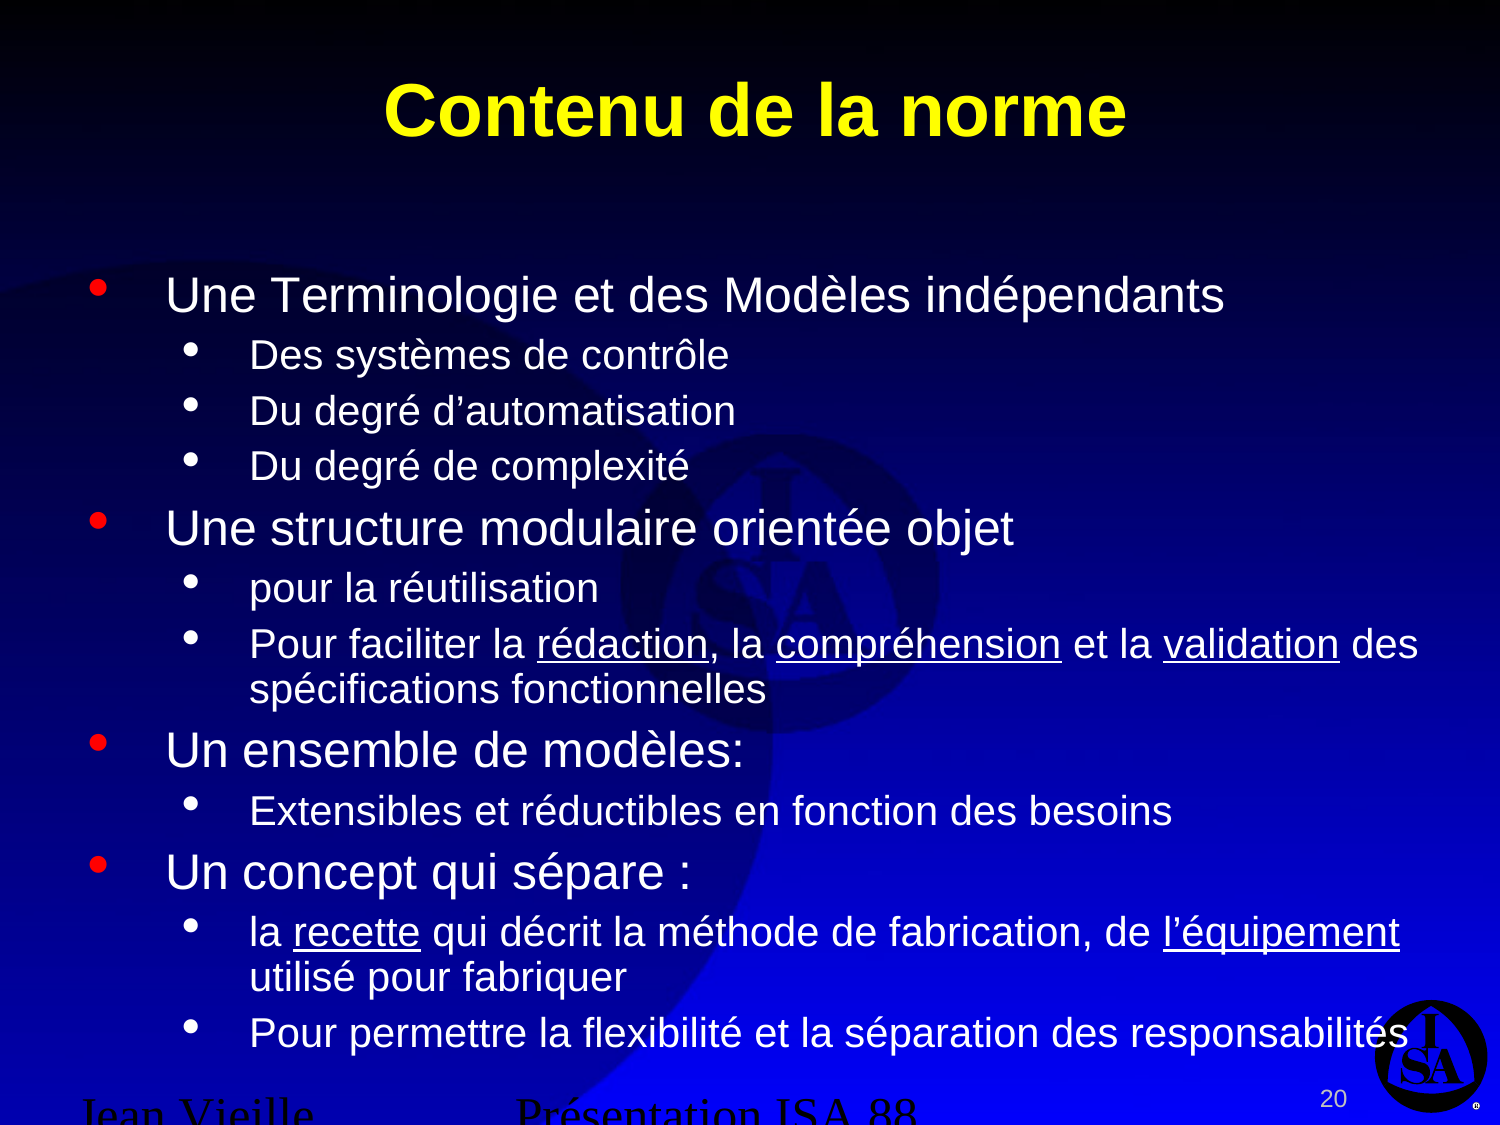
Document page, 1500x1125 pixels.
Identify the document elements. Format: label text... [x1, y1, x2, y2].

picture [898, 1116, 911, 1125]
picture [0, 0, 1500, 1125]
picture [298, 1110, 308, 1118]
picture [124, 1120, 133, 1125]
picture [234, 1110, 244, 1118]
picture [631, 1111, 640, 1125]
list Une Terminologie et des Modèles indépendants Des systèmes de contrôle Du degré d’automatisation Du degré de complexité Une structure modulaire orientée objet pour la réutilisation Pour faciliter la rédaction, la compréhension et la validation des spécifications fonctionnelles Un ensemble de modèles: Extensibles et réductibles en fonction des besoins Un concept qui sépare : la recette qui décrit la méthode de fabrication, de l’équipement utilisé pour fabriquer Pour permettre la flexibilité et la séparation des responsabilités [74, 262, 1441, 1076]
picture [828, 1121, 843, 1125]
picture [745, 1111, 754, 1125]
picture [873, 1116, 886, 1125]
picture [830, 1103, 841, 1118]
picture [524, 1101, 535, 1117]
picture [607, 1110, 617, 1118]
picture [148, 1111, 157, 1125]
picture [565, 1110, 575, 1118]
picture [668, 1120, 677, 1125]
picture [874, 1101, 885, 1114]
picture [899, 1101, 910, 1114]
picture [102, 1110, 112, 1118]
picture [718, 1110, 731, 1125]
title Contenu de la norme [75, 12, 1438, 201]
